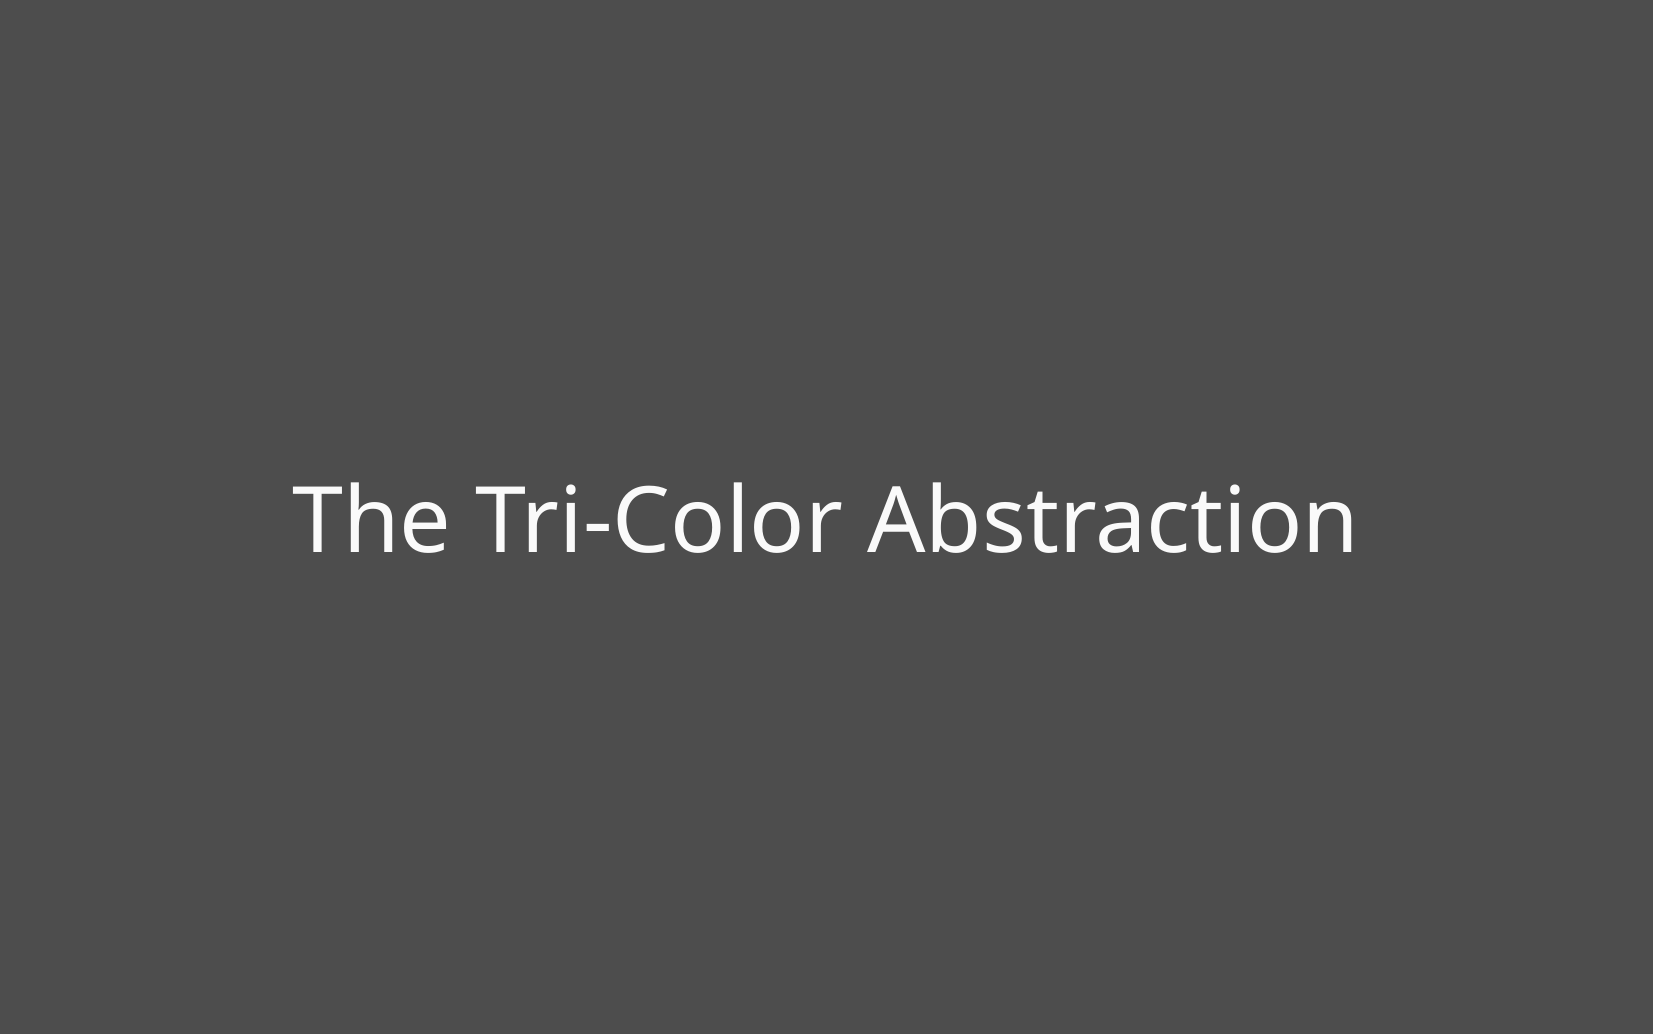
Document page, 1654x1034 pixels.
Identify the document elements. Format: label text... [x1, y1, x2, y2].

title The Tri-Color Abstraction [0, 0, 1653, 1034]
